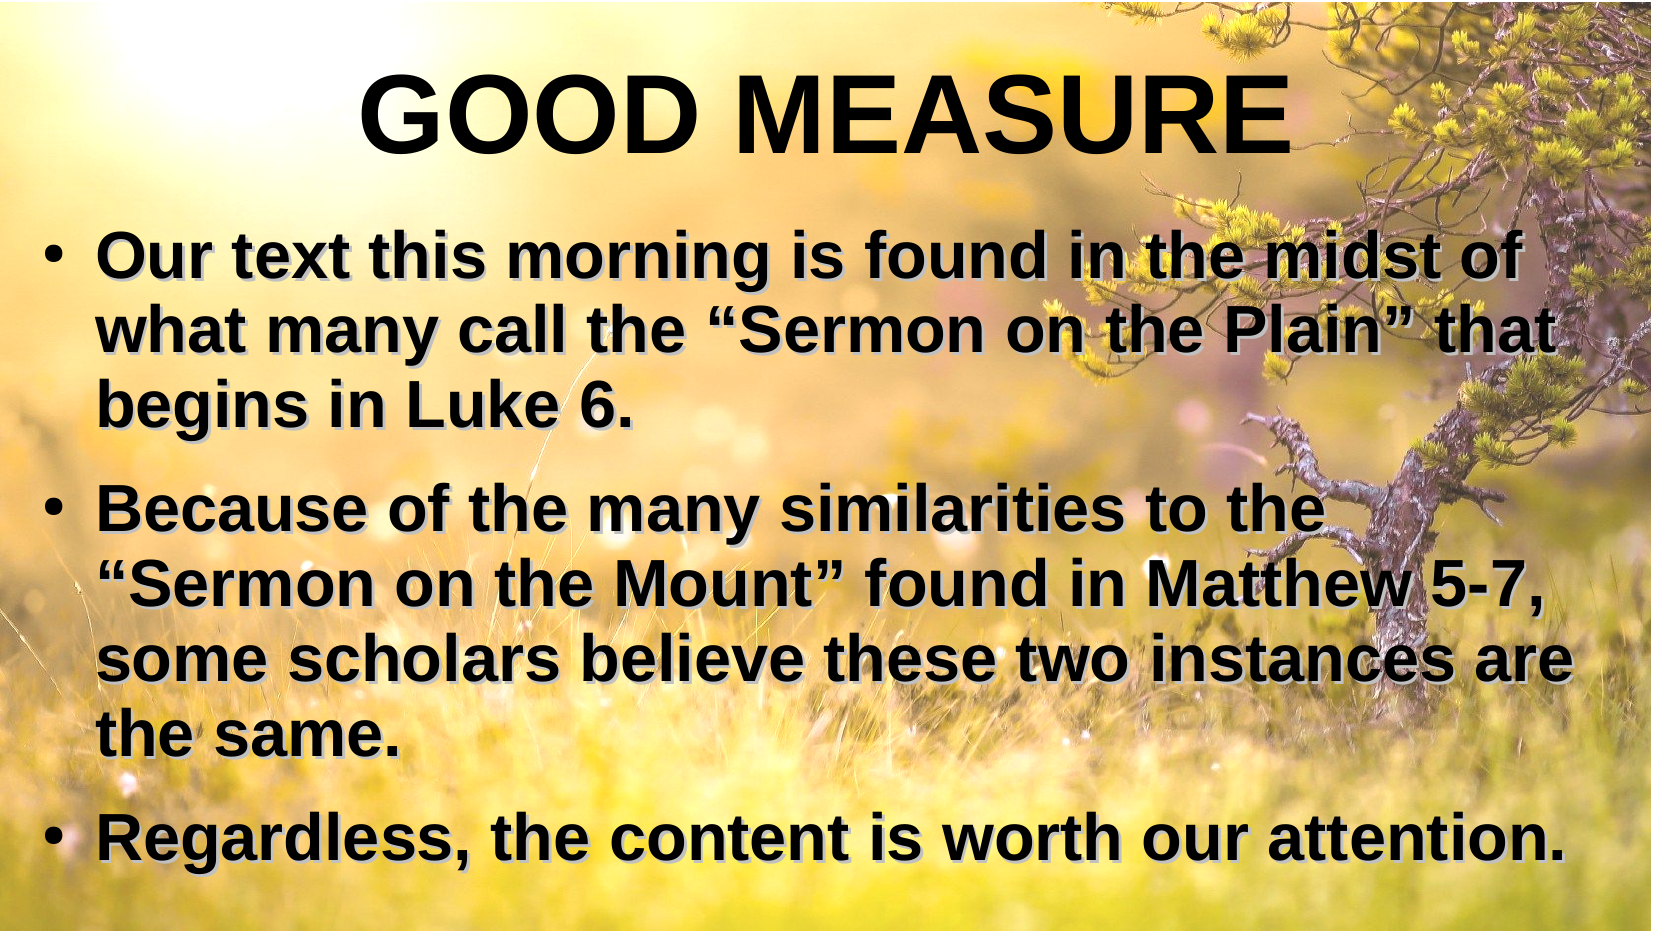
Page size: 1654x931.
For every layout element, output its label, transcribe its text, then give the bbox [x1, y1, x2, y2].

picture [0, 2, 1651, 931]
title GOOD MEASURE [82, 37, 1571, 193]
list Our text this morning is found in the midst of what many call the “Sermon on the Plain” that begins in Luke 6. Because of the many similarities to the “Sermon on the Mount” found in Matthew 5-7, some scholars believe these two instances are the same. Regardless, the content is worth our attention. [24, 217, 1615, 901]
